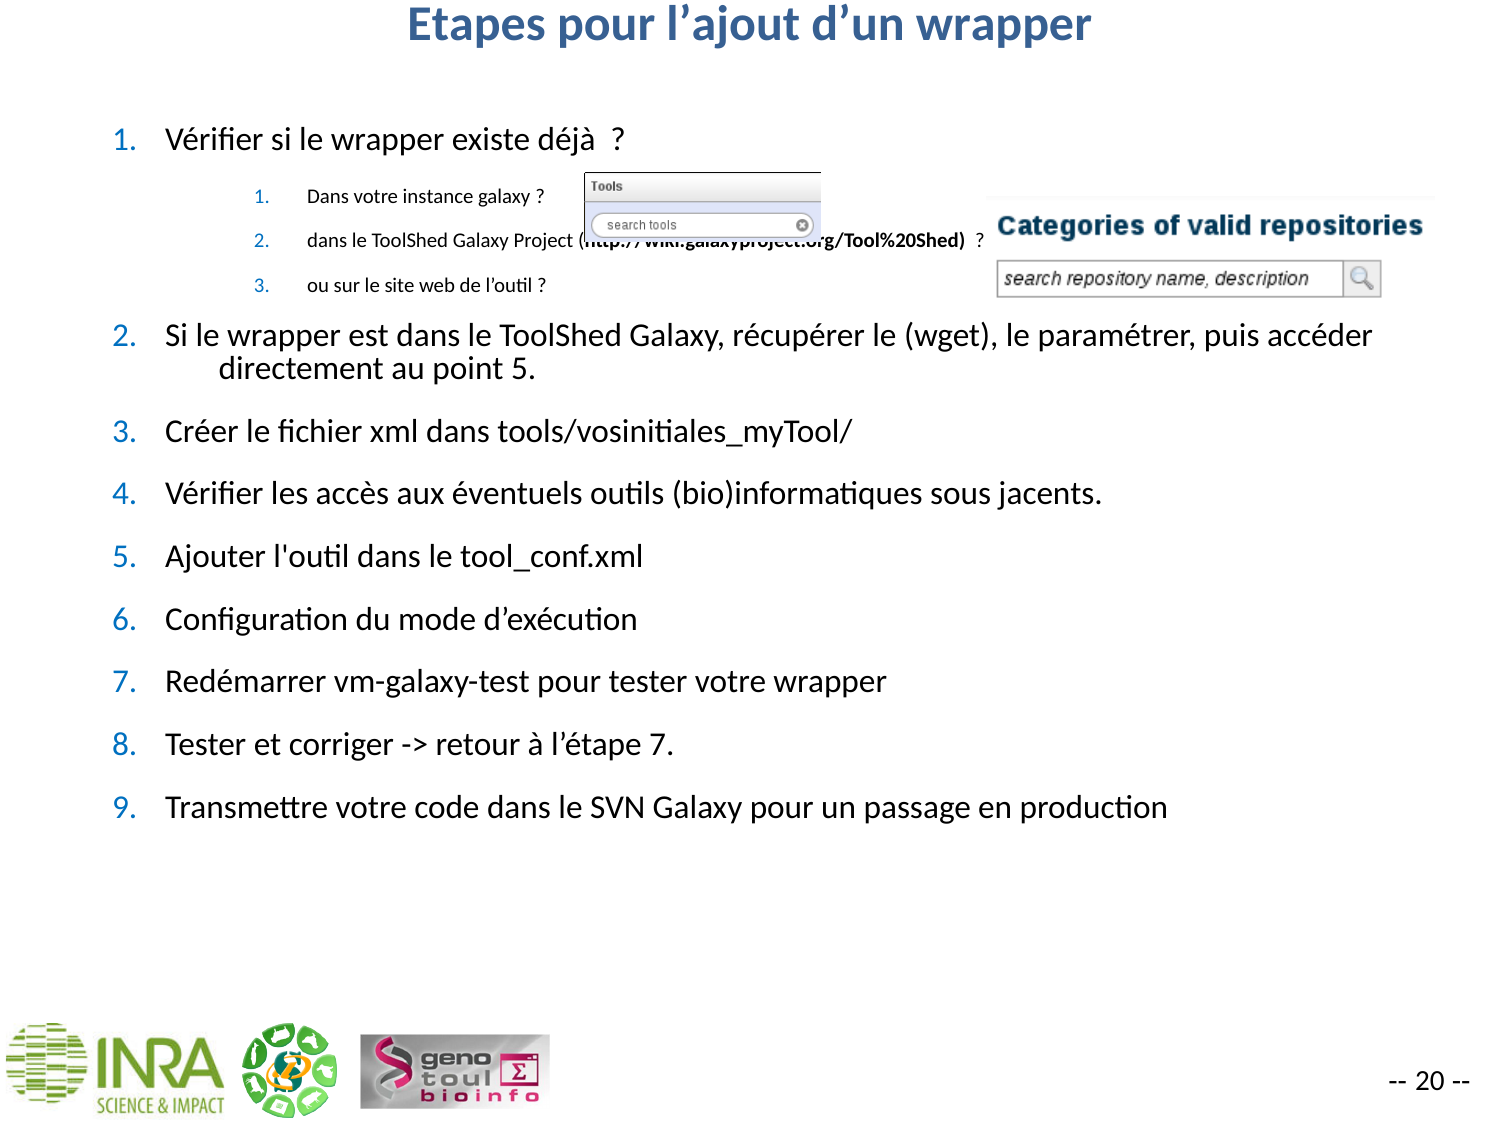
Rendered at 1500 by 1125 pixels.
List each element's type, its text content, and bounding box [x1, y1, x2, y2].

text_box Etapes pour l’ajout d’un wrapper [0, 0, 1500, 73]
list Vérifier si le wrapper existe déjà ? Dans votre instance galaxy ? dans le ToolShed Galaxy Project (http://wiki.galaxyproject.org/Tool%20Shed) ? ou sur le site web de l’outil ? Si le wrapper est dans le ToolShed Galaxy, récupérer le (wget), le paramétrer, puis accéder directement au point 5. Créer le fichier xml dans tools/vosinitiales_myTool/ Vérifier les accès aux éventuels outils (bio)informatiques sous jacents. Ajouter l'outil dans le tool_conf.xml Configuration du mode d’exécution Redémarrer vm-galaxy-test pour tester votre wrapper Tester et corriger -> retour à l’étape 7. Transmettre votre code dans le SVN Galaxy pour un passage en production [76, 125, 1447, 988]
picture [986, 196, 1435, 312]
picture [584, 172, 821, 242]
